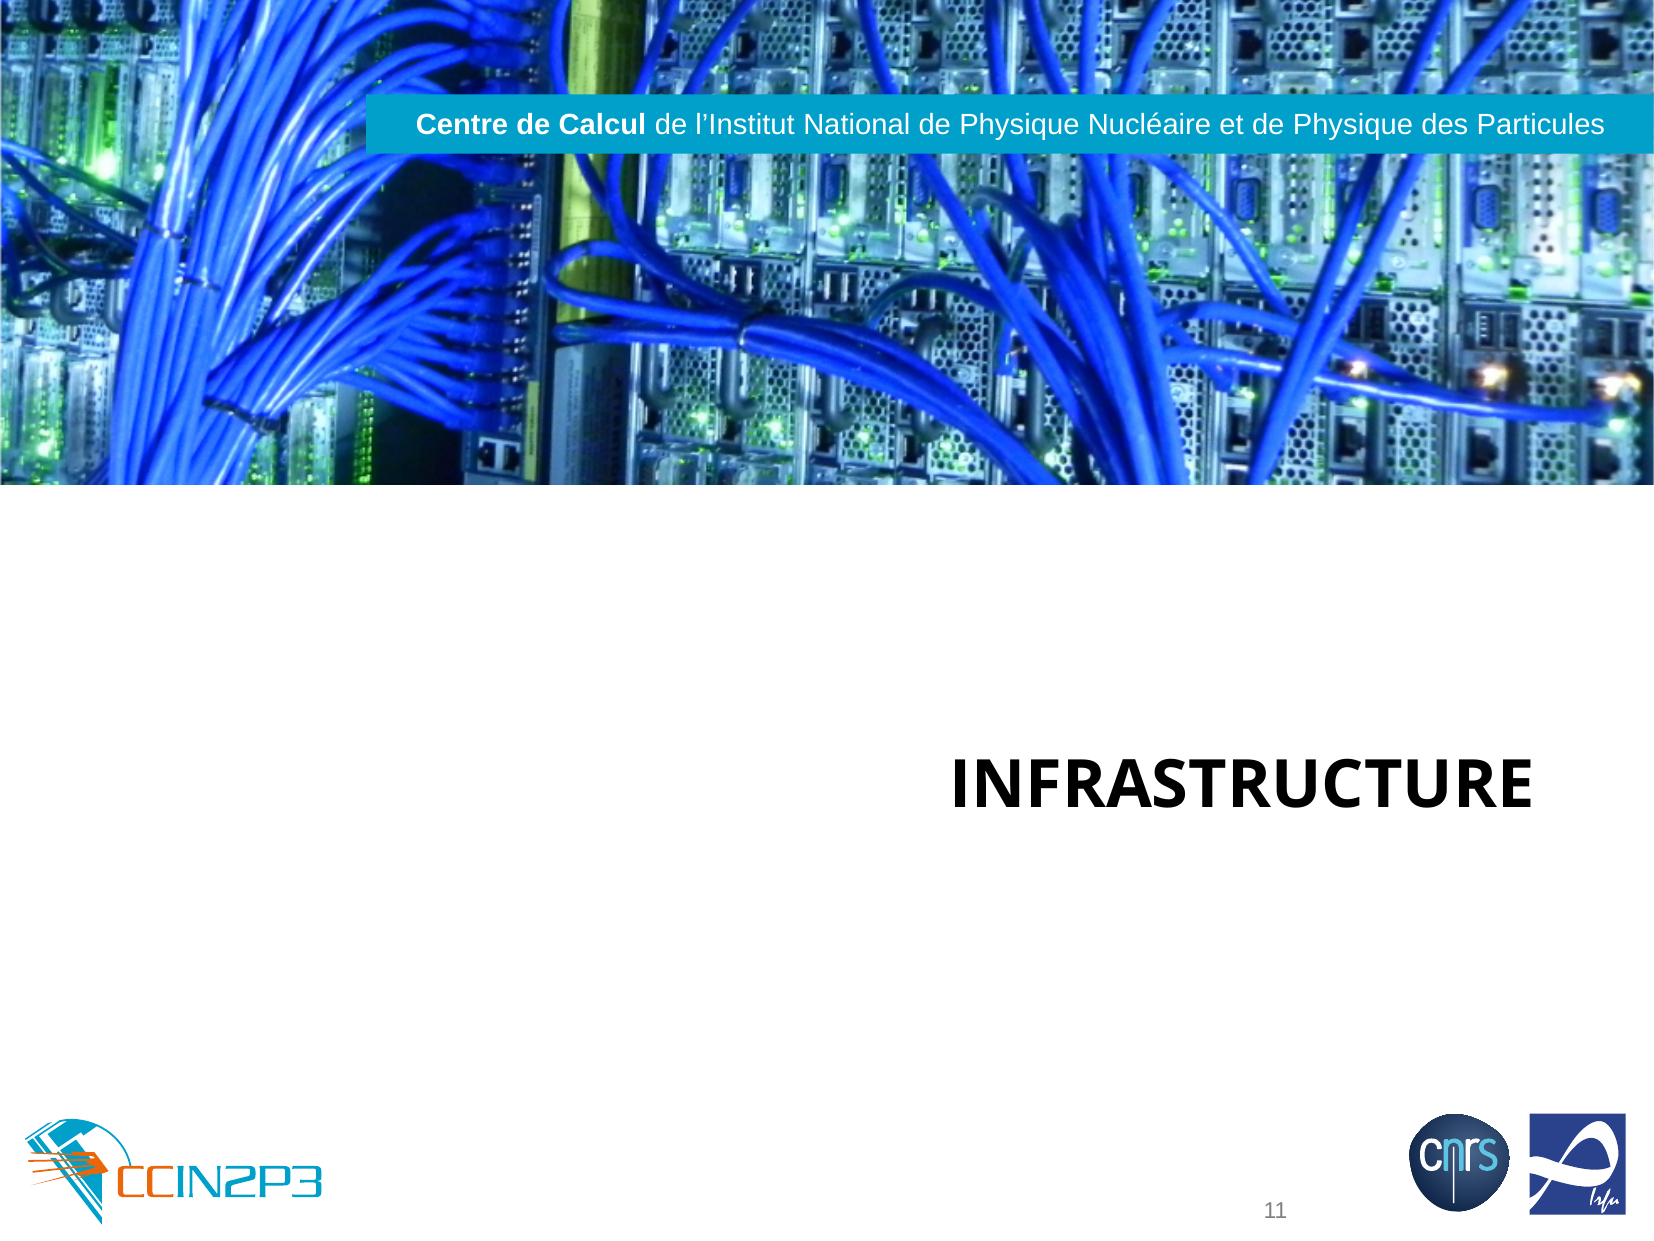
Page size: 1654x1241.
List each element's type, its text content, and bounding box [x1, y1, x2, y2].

picture [0, 0, 1654, 485]
title INFRASTRUCTURE [118, 590, 1536, 827]
